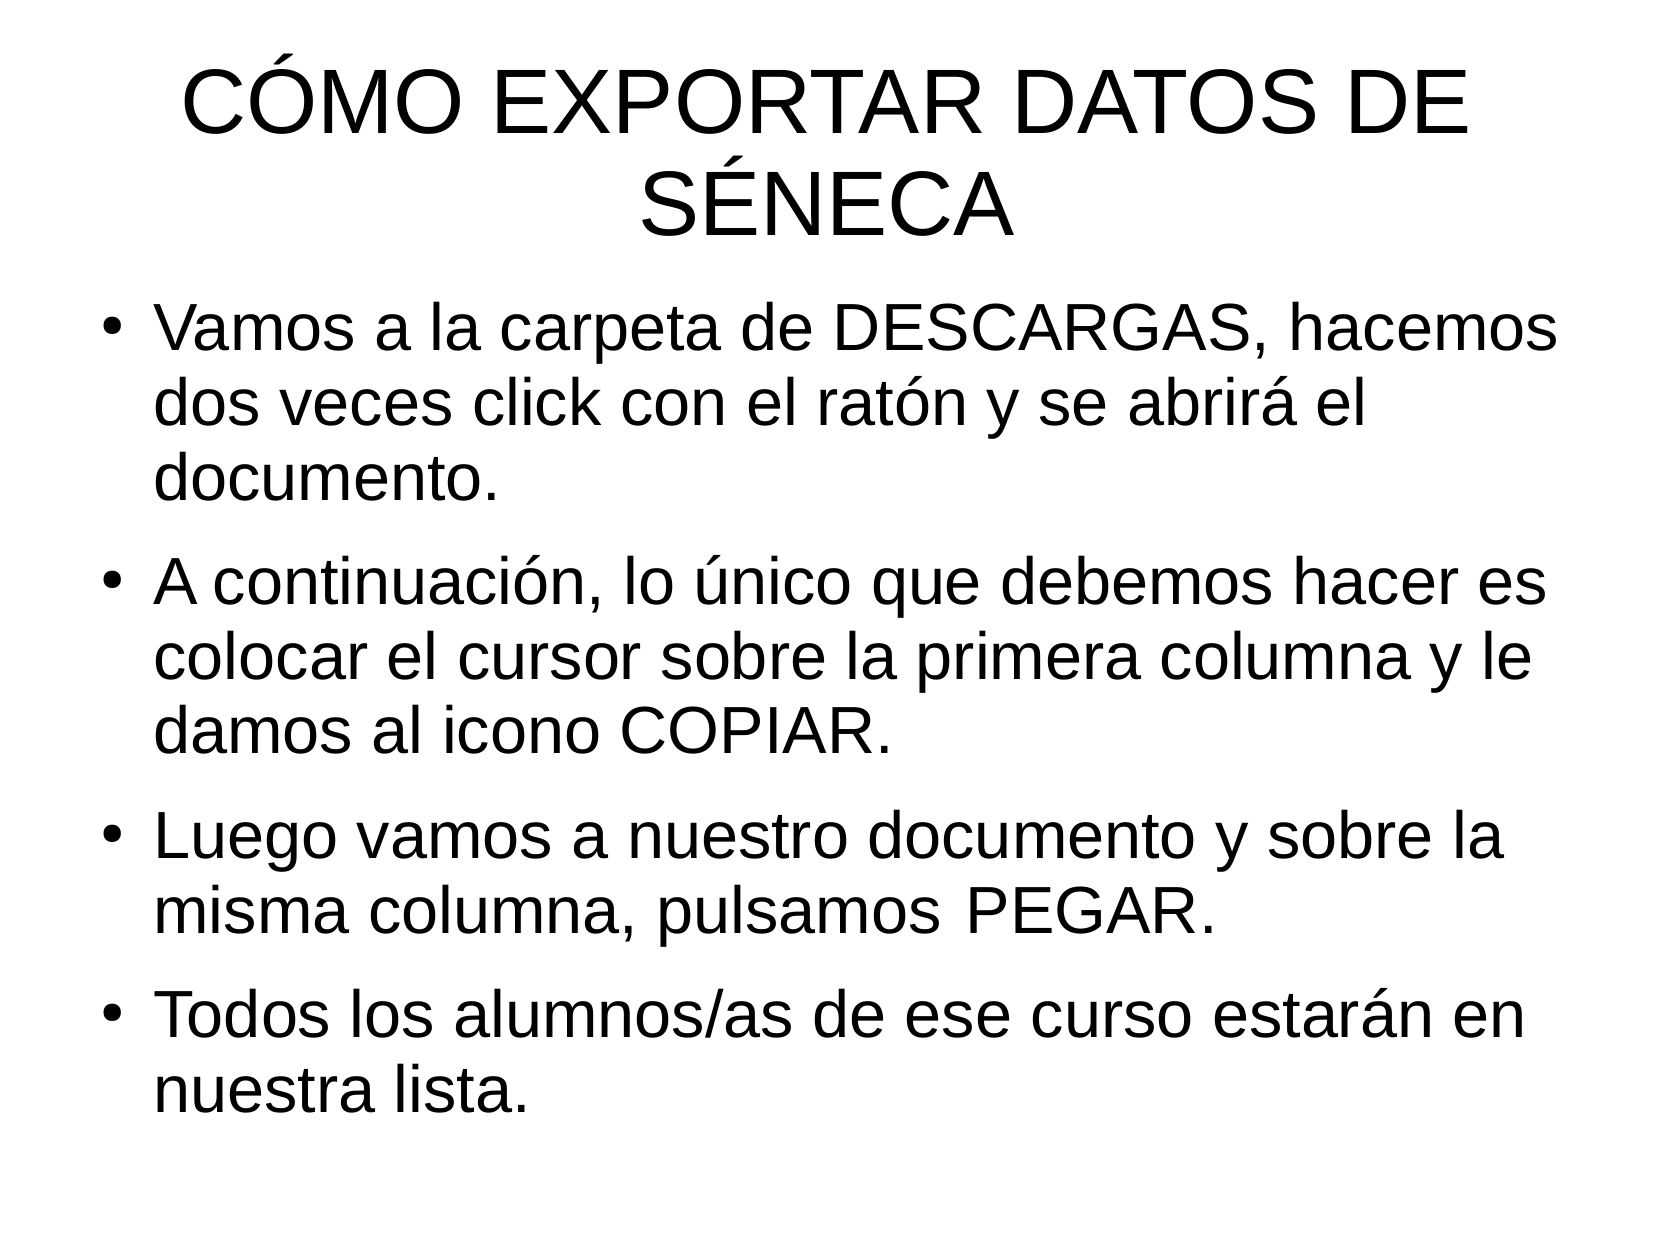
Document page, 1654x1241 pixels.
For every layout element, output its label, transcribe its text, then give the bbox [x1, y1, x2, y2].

list Vamos a la carpeta de DESCARGAS, hacemos dos veces click con el ratón y se abrirá el documento. A continuación, lo único que debemos hacer es colocar el cursor sobre la primera columna y le damos al icono COPIAR. Luego vamos a nuestro documento y sobre la misma columna, pulsamos PEGAR. Todos los alumnos/as de ese curso estarán en nuestra lista. [82, 290, 1571, 1010]
title CÓMO EXPORTAR DATOS DE SÉNECA [82, 49, 1571, 257]
